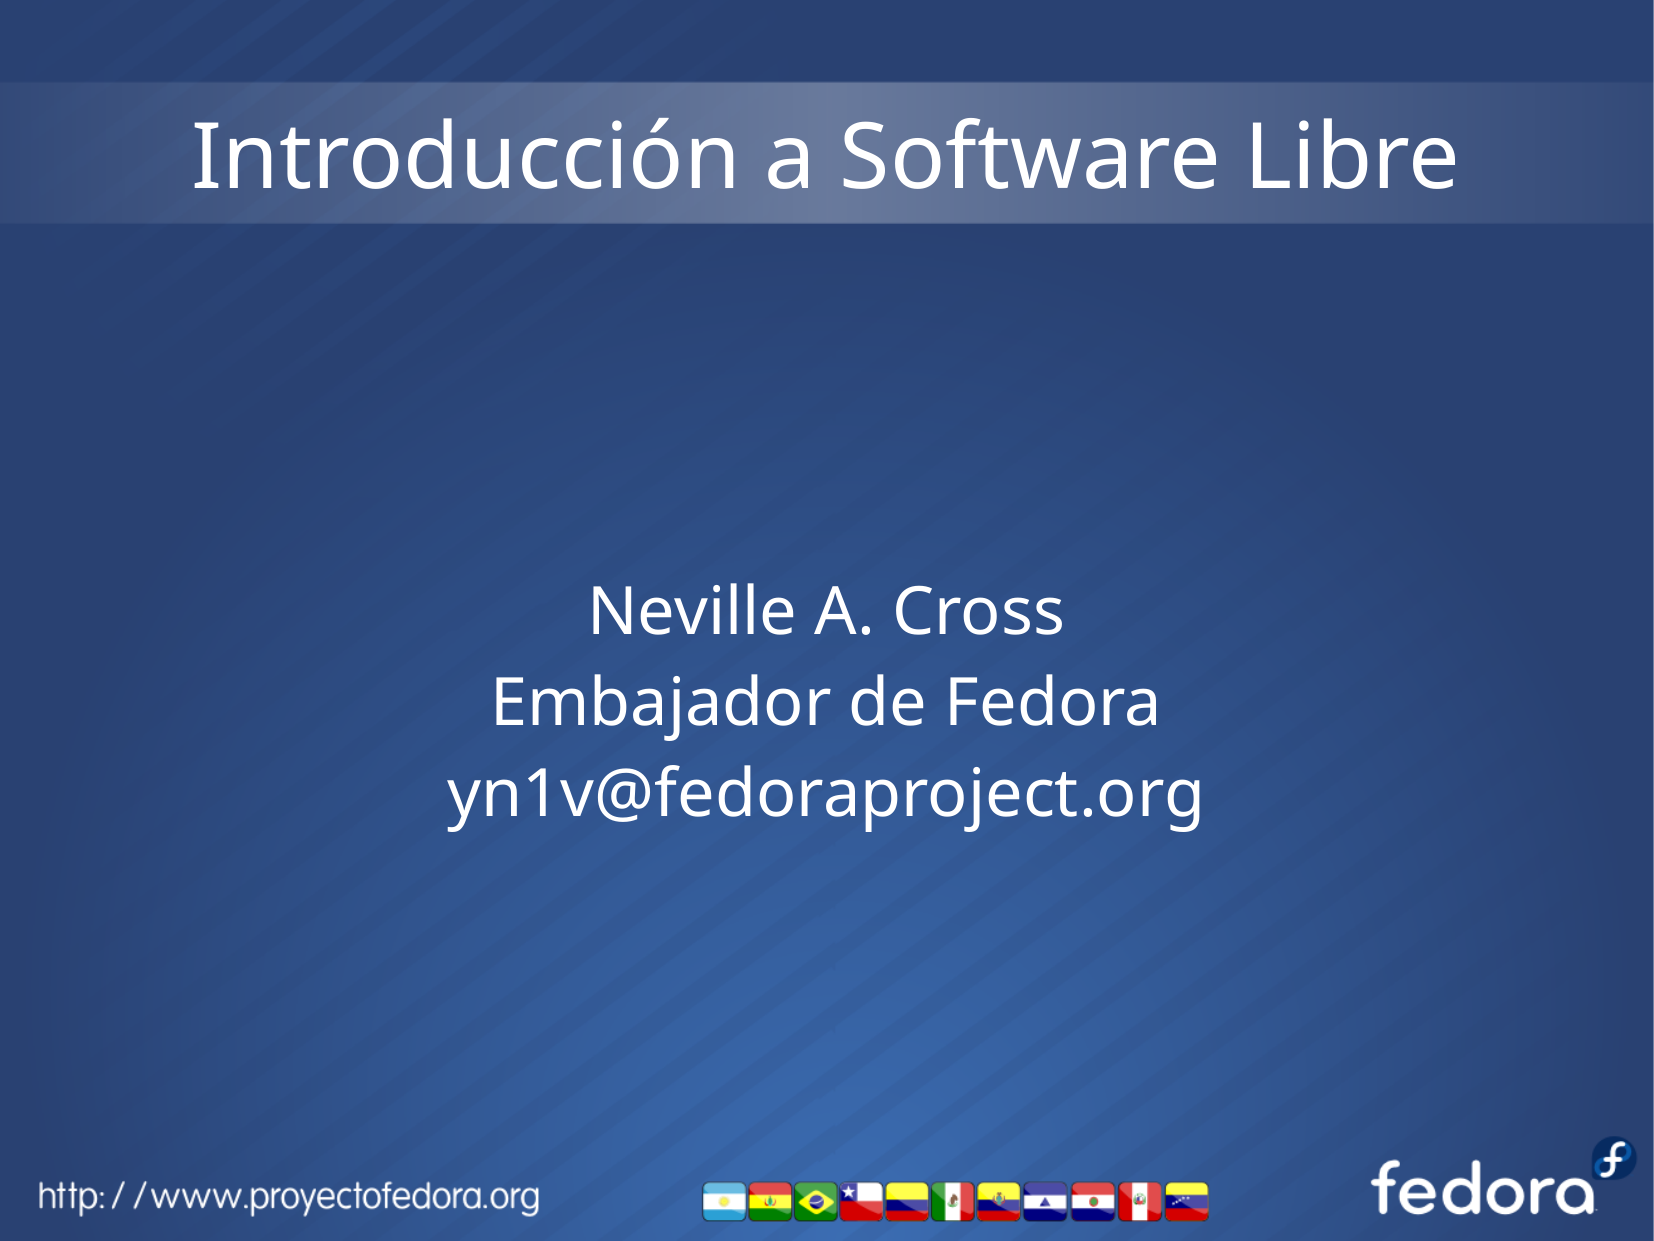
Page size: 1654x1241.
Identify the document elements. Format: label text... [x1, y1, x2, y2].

picture [0, 0, 1654, 1241]
subtitle Neville A. Cross Embajador de Fedora yn1v@fedoraproject.org [82, 297, 1571, 1102]
title Introducción a Software Libre [82, 49, 1571, 257]
